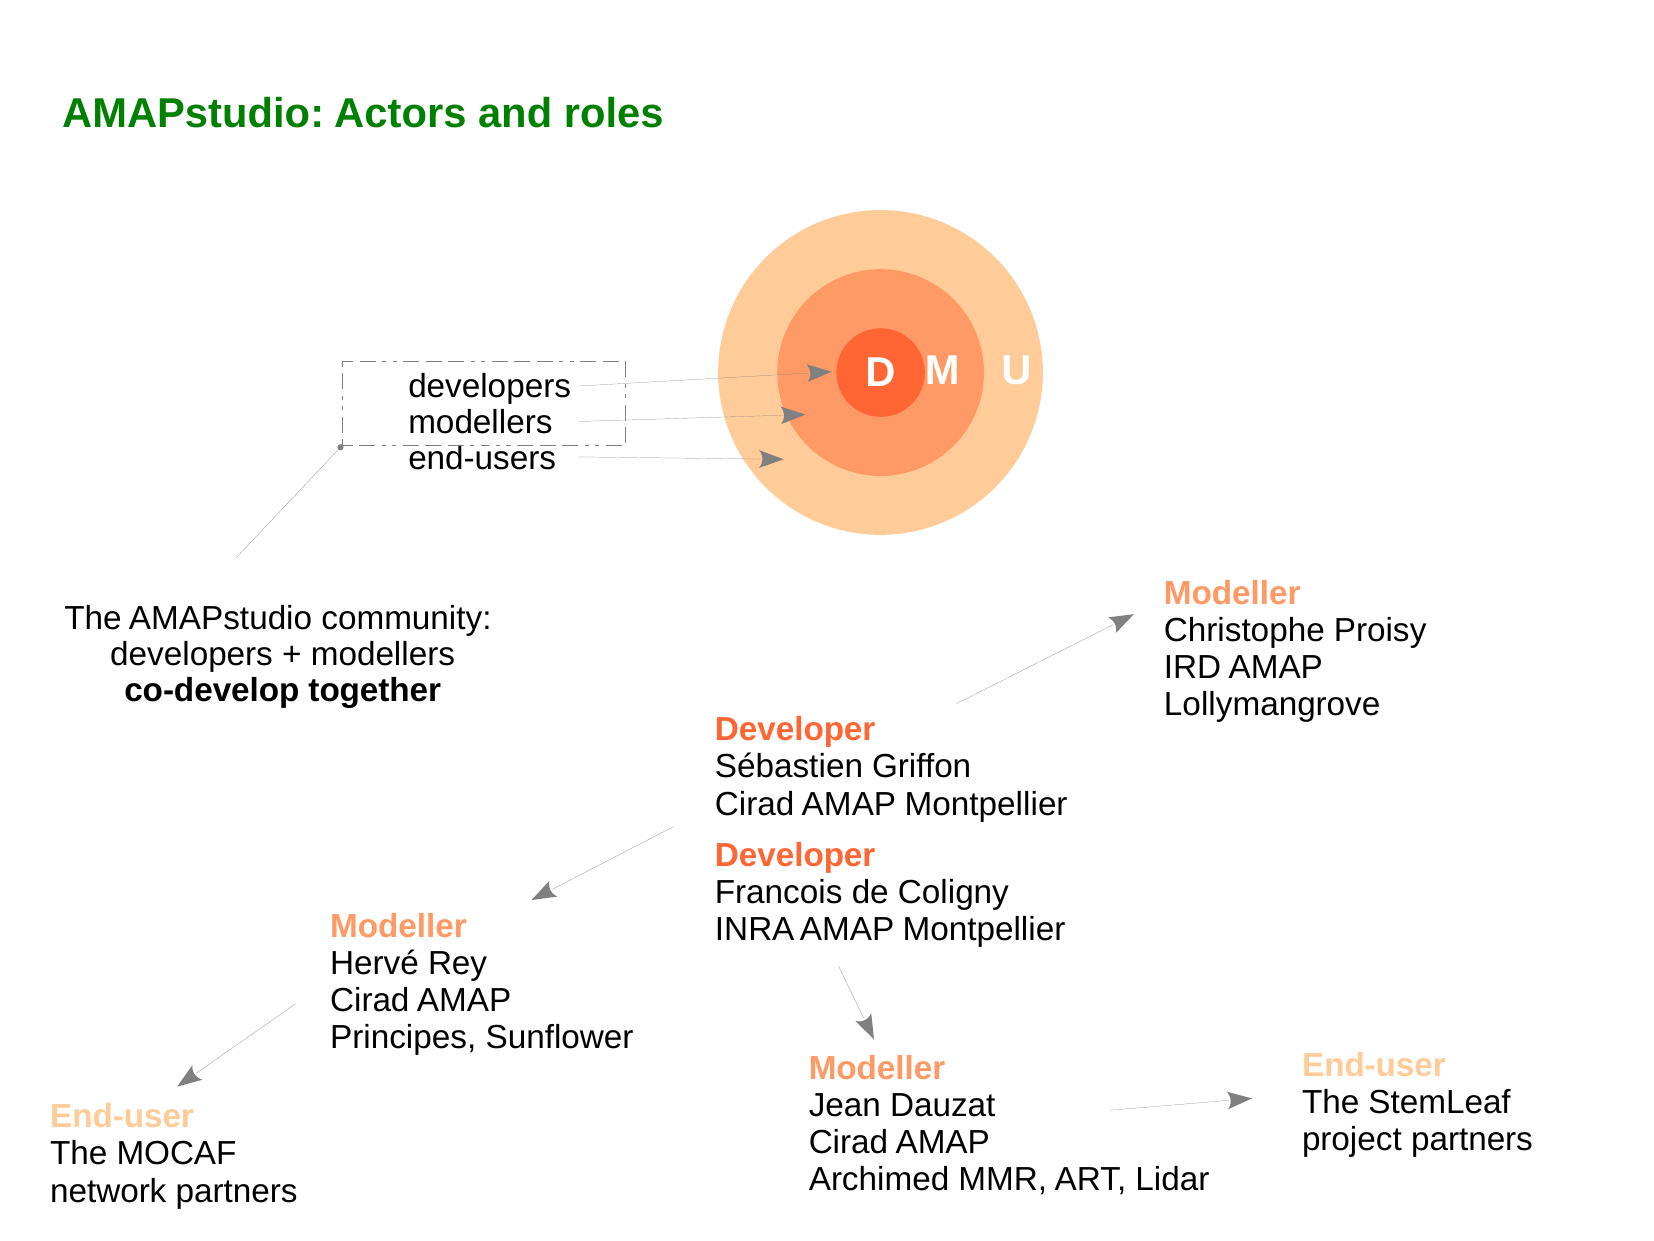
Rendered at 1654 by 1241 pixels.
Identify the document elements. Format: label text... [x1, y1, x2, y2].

text_box Developer Sébastien Griffon Cirad AMAP Montpellier [700, 703, 1150, 829]
text_box U [1001, 348, 1061, 398]
text_box [718, 210, 1042, 535]
text_box Modeller Christophe Proisy IRD AMAP Lollymangrove [1149, 566, 1442, 730]
text_box End-user The StemLeaf project partners [1287, 1039, 1607, 1166]
text_box AMAPstudio: Actors and roles [47, 82, 1418, 144]
text_box Modeller Hervé Rey Cirad AMAP Principes, Sunflower [315, 900, 649, 1063]
text_box Modeller Jean Dauzat Cirad AMAP Archimed MMR, ART, Lidar [793, 1041, 1252, 1205]
text_box Developer Francois de Coligny INRA AMAP Montpellier [700, 829, 1150, 956]
text_box The AMAPstudio community: developers + modellers co-develop together [16, 593, 550, 717]
text_box M [924, 348, 985, 398]
text_box End-user The MOCAF network partners [35, 1090, 355, 1217]
text_box D [836, 328, 924, 417]
text_box developers modellers end-users [393, 361, 680, 505]
